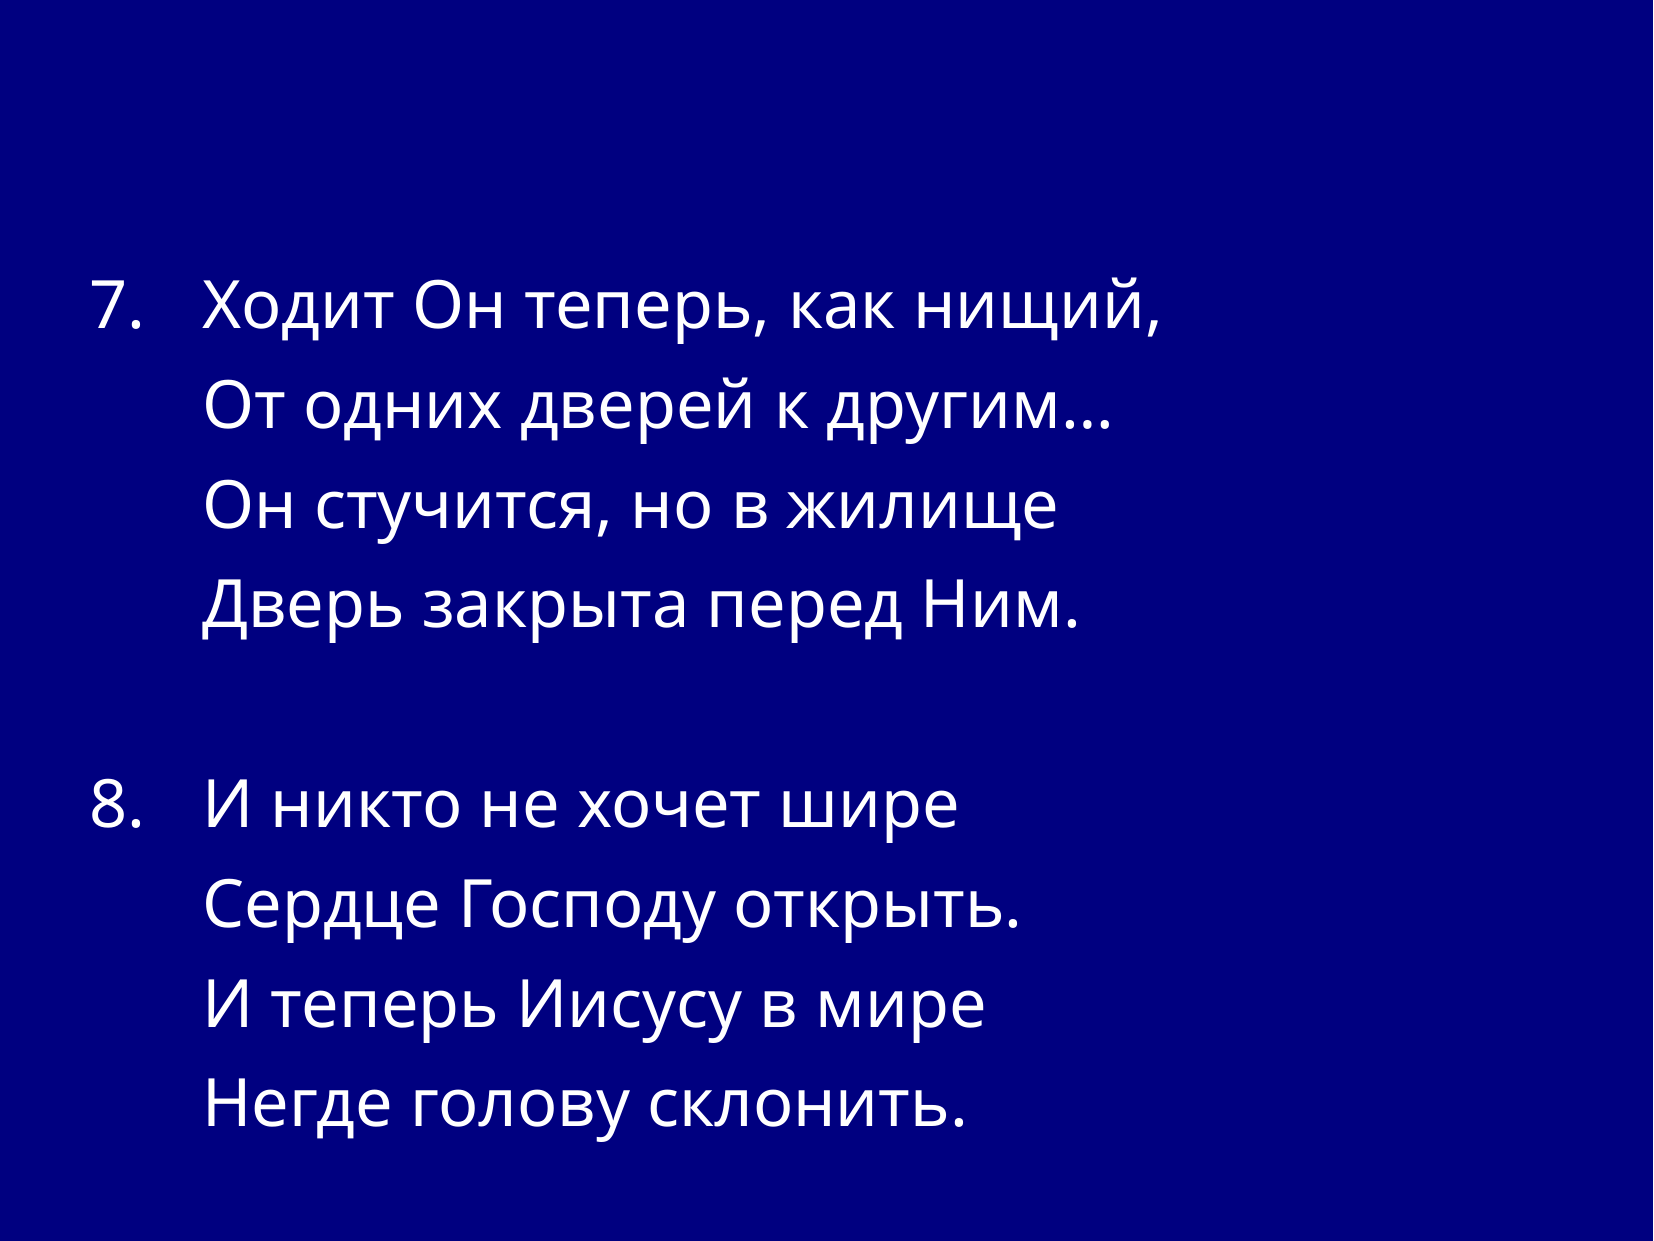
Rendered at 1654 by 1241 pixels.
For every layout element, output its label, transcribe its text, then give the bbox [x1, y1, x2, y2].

text_box 7. Ходит Он теперь, как нищий, От одних дверей к другим… Он стучится, но в жилище Дверь закрыта перед Ним. 8. И никто не хочет шире Сердце Господу открыть. И теперь Иисусу в мире Негде голову склонить. [75, 150, 1576, 1163]
